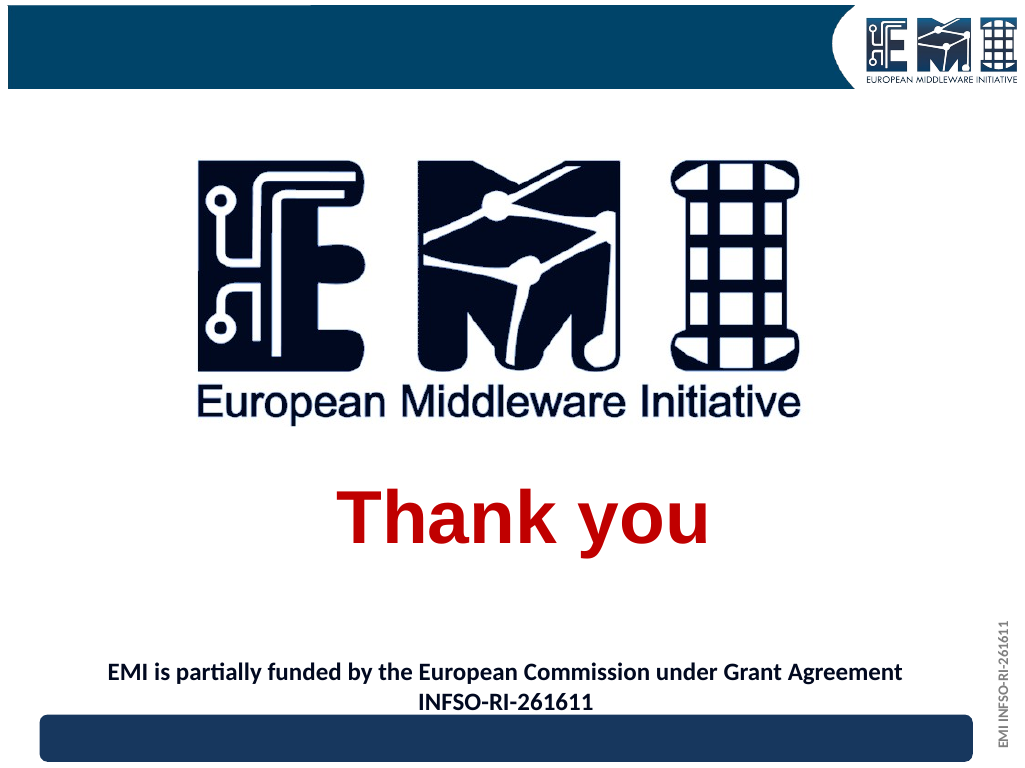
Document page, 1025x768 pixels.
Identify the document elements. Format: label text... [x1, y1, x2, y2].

picture [866, 17, 1017, 83]
picture [17, 5, 855, 478]
text_box Thank you [145, 478, 902, 550]
text_box EMI is partially funded by the European Commission under Grant Agreement INFSO-RI-261611 [75, 631, 938, 739]
picture [7, 5, 14, 89]
